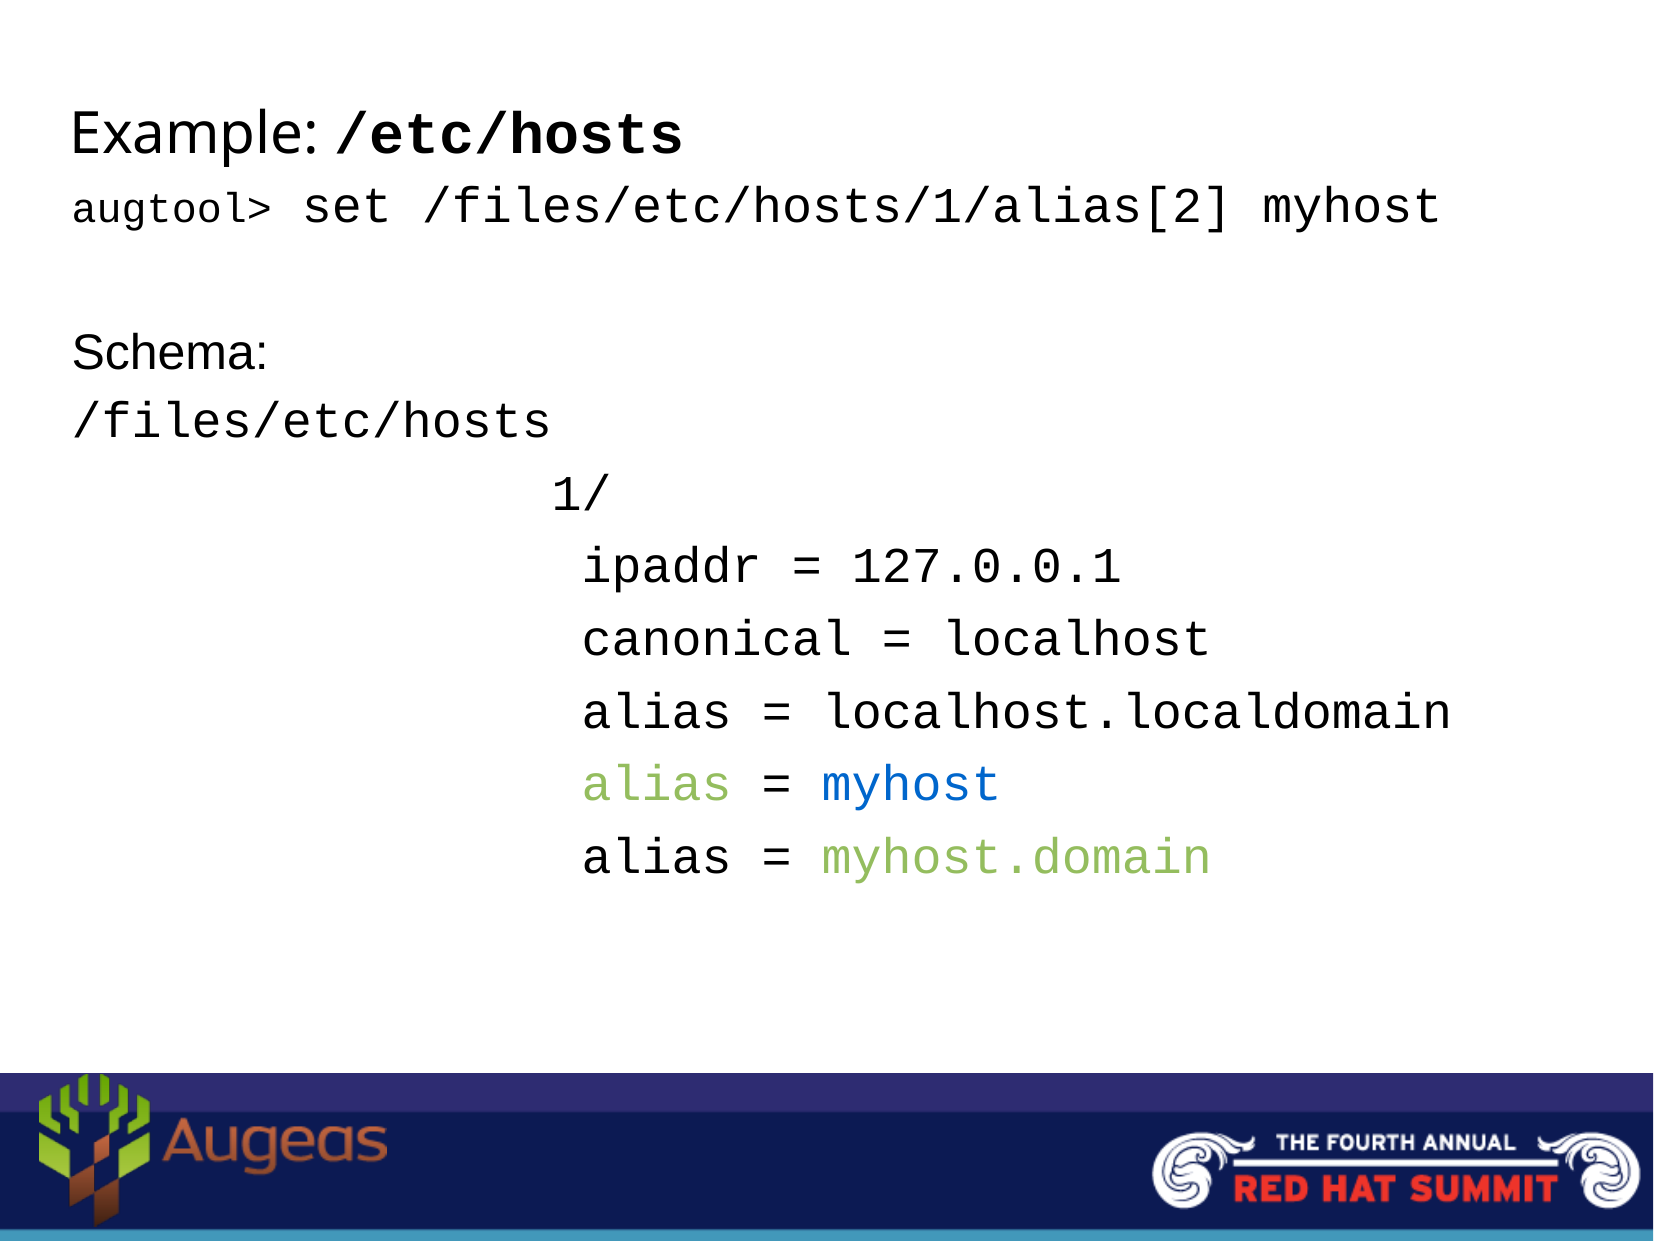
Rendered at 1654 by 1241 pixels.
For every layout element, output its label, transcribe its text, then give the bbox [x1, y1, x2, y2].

list augtool> set /files/etc/hosts/1/alias[2] myhost Schema: /files/etc/hosts 1/ ipaddr = 127.0.0.1 canonical = localhost alias = localhost.localdomain alias = myhost alias = myhost.domain [71, 180, 1631, 1089]
picture [0, 1073, 1654, 1241]
title Example: /etc/hosts [69, 71, 1501, 190]
